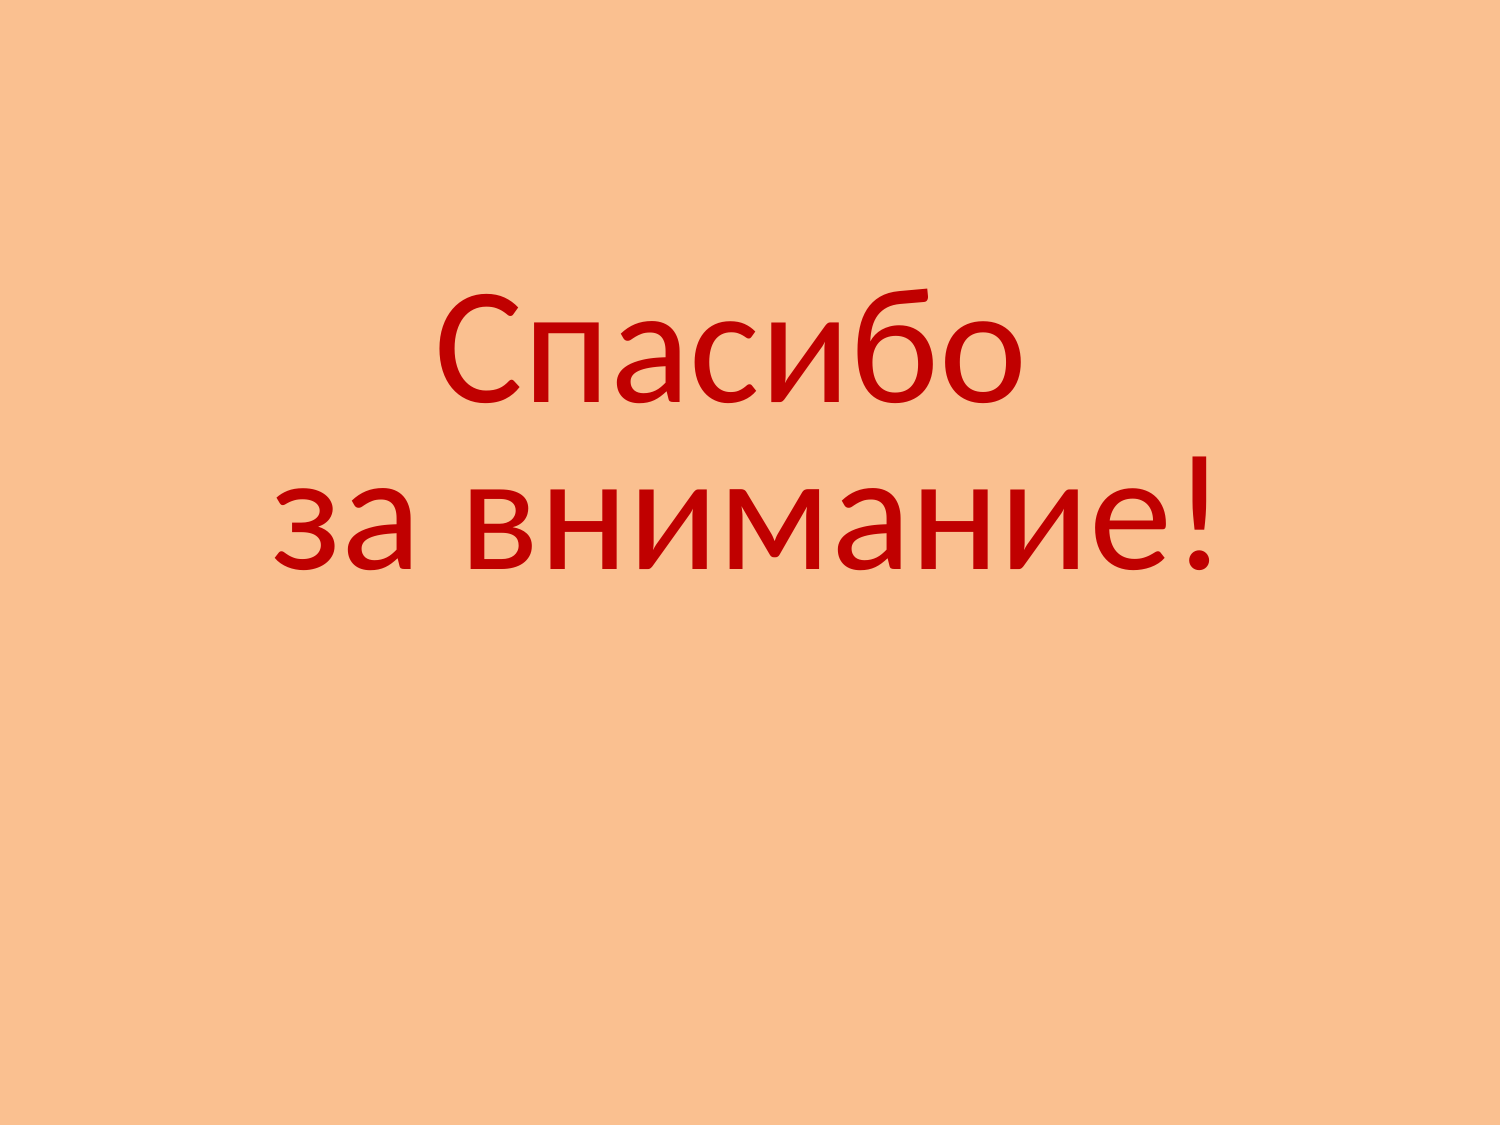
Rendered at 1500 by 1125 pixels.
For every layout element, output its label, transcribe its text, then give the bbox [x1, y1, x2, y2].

title Спасибо за внимание! [75, 172, 1425, 716]
